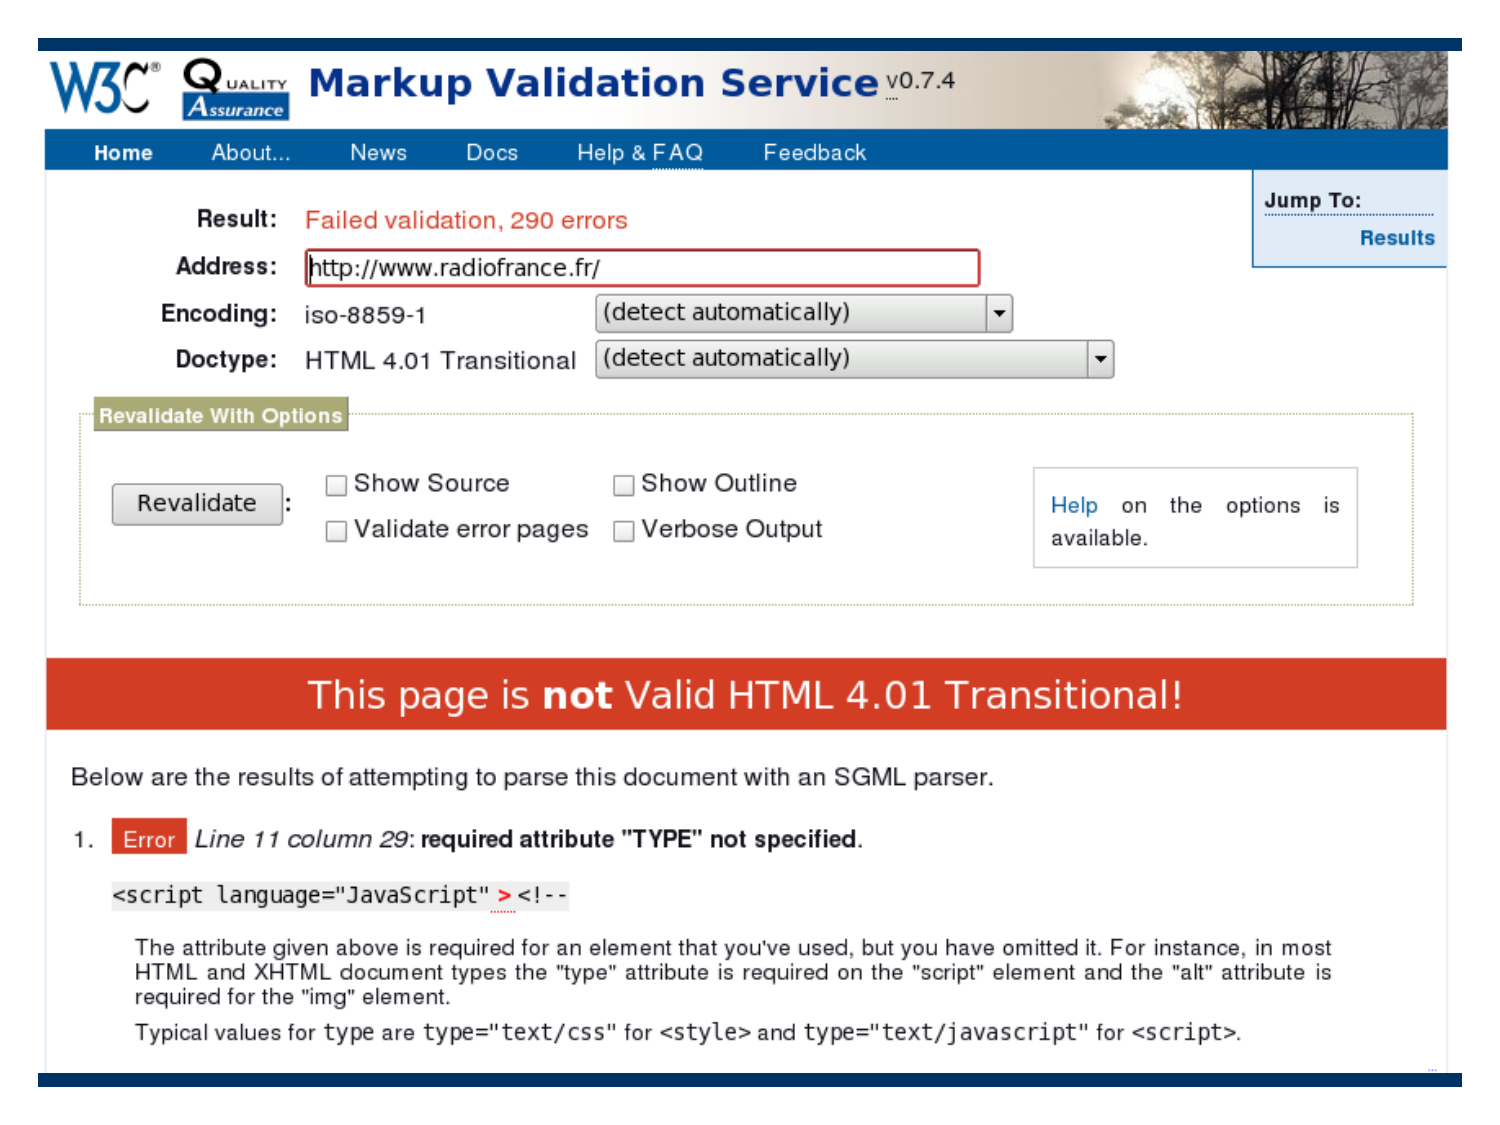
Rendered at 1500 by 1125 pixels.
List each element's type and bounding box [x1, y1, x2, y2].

picture [37, 51, 1463, 1073]
